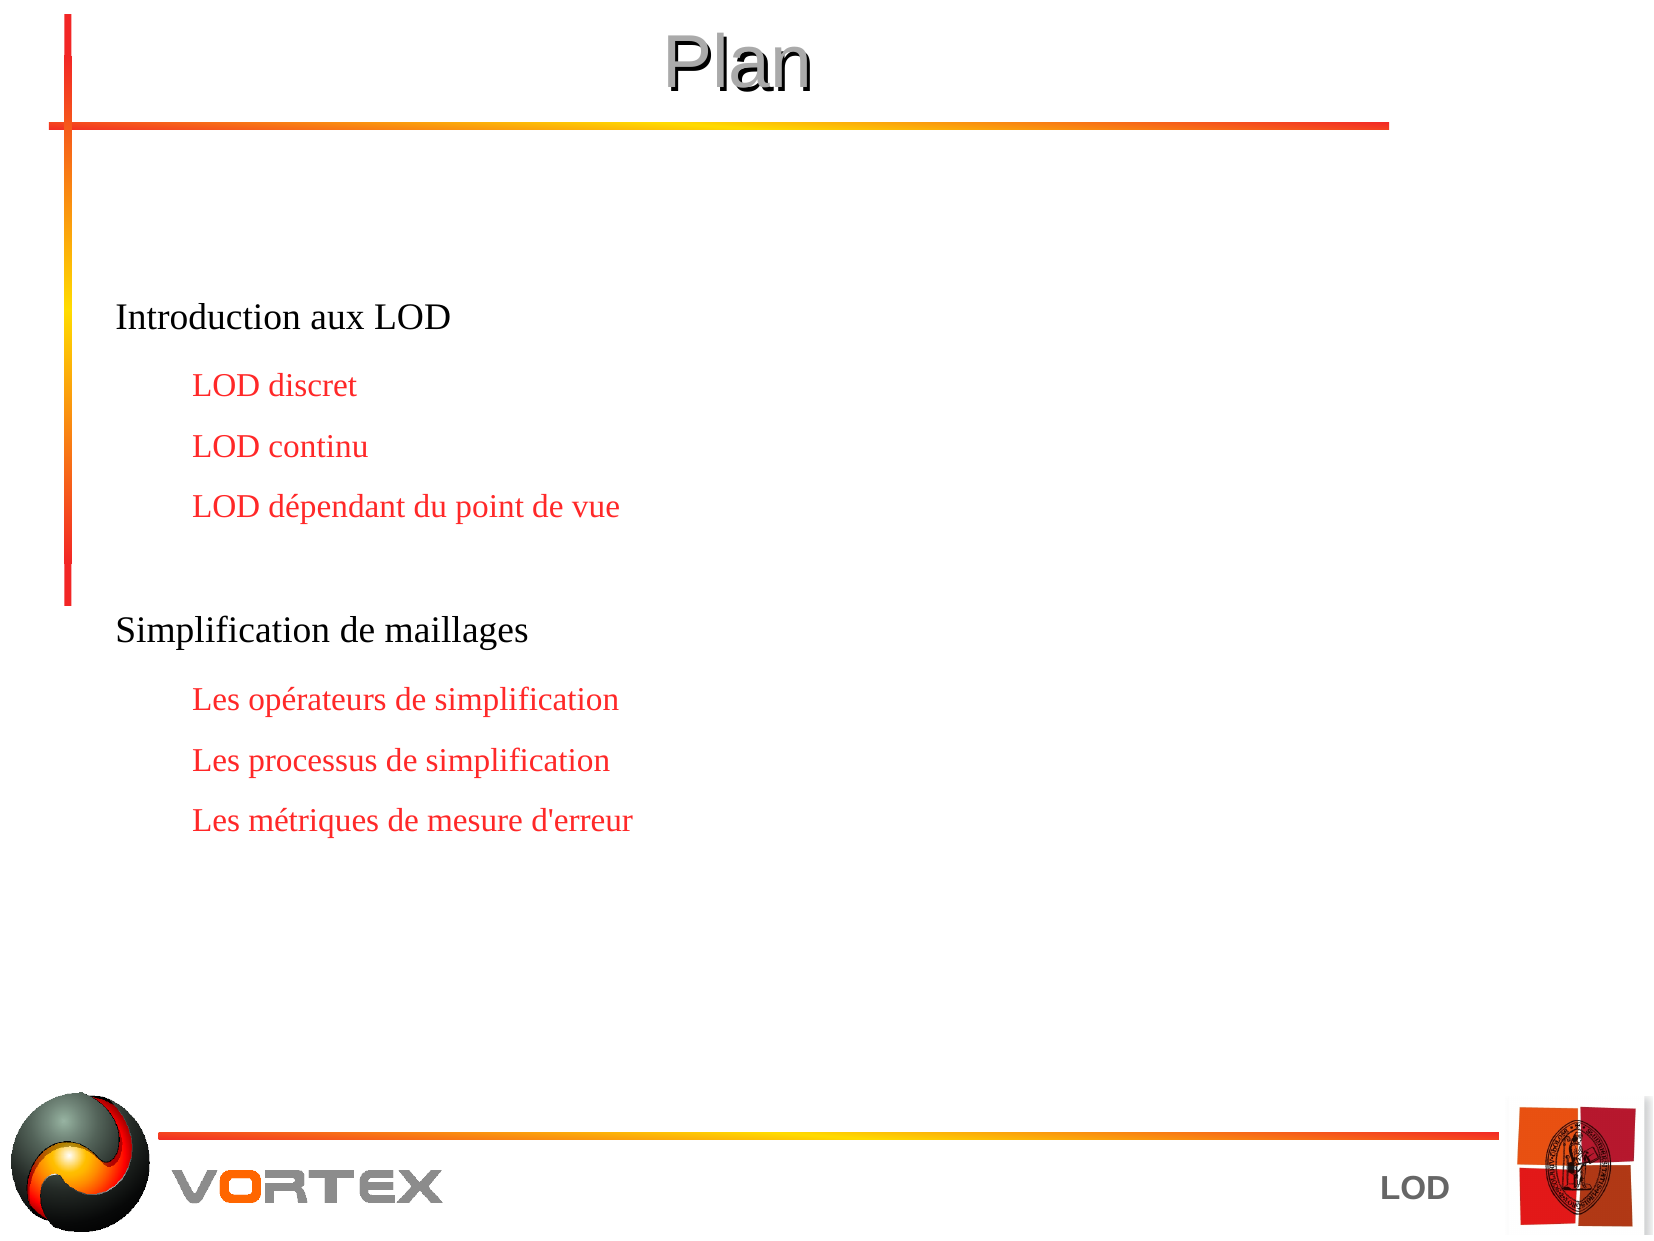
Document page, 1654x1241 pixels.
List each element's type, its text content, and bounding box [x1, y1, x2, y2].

picture [11, 1092, 443, 1232]
title Plan [82, 4, 1392, 120]
list Introduction aux LOD LOD discret LOD continu LOD dépendant du point de vue Simplification de maillages Les opérateurs de simplification Les processus de simplification Les métriques de mesure d'erreur [97, 153, 1571, 1109]
picture [1505, 1096, 1653, 1235]
